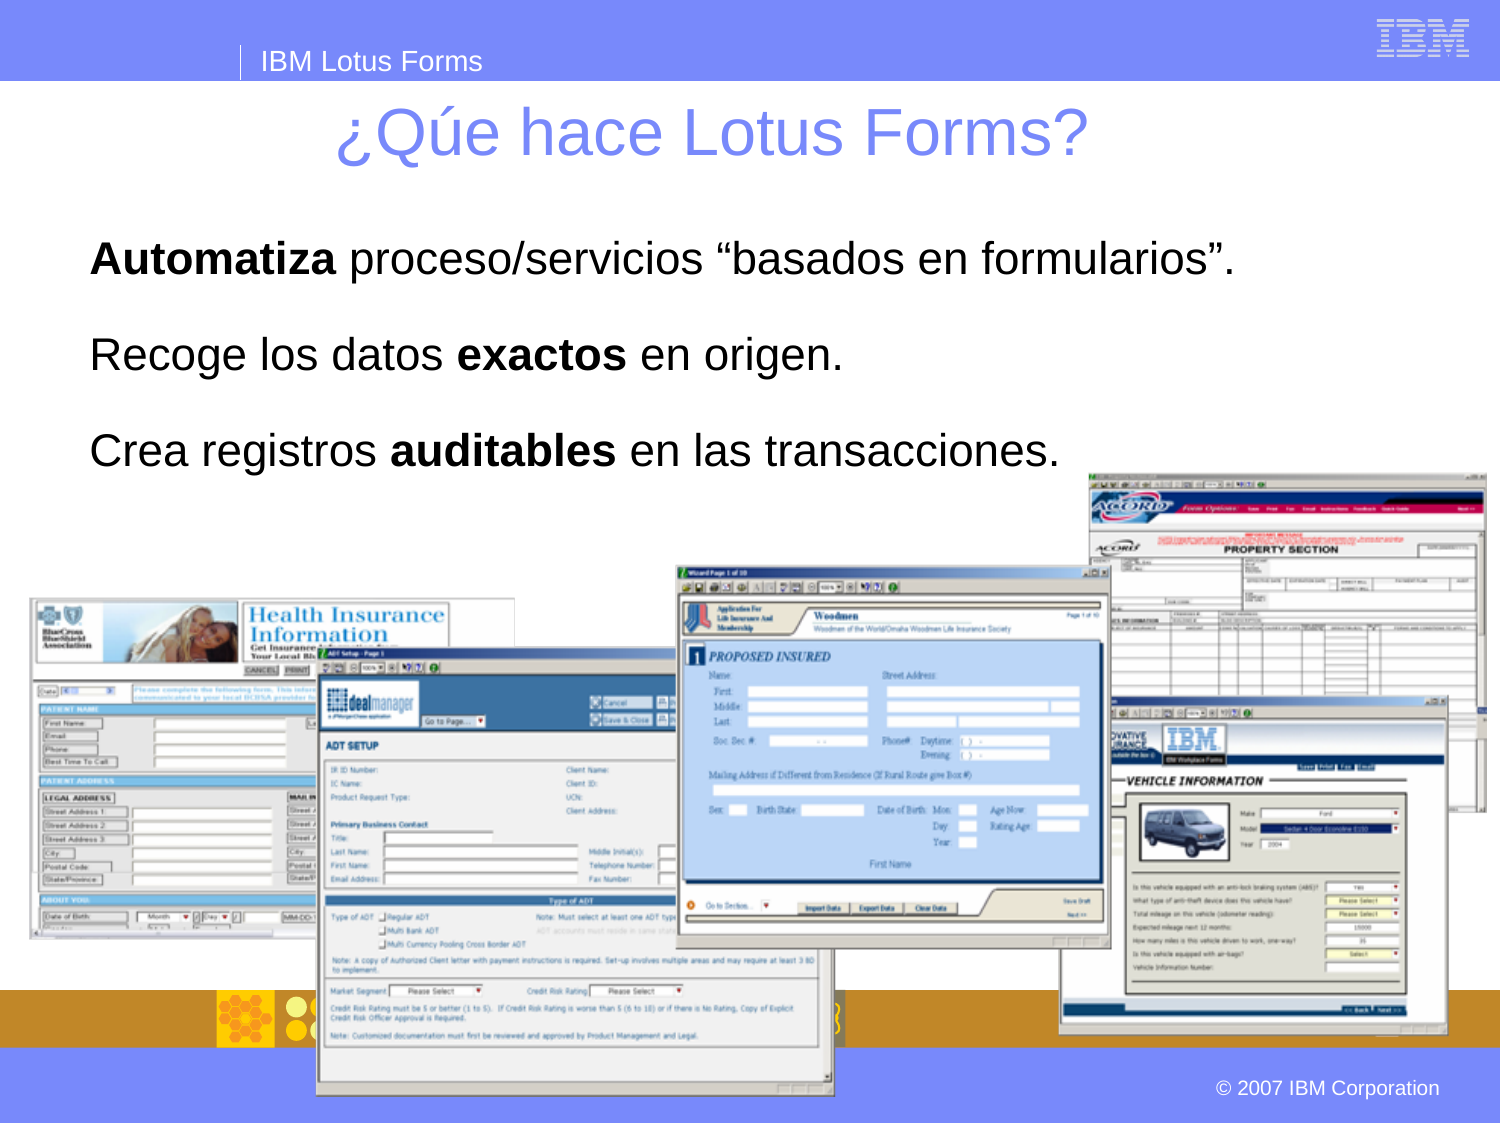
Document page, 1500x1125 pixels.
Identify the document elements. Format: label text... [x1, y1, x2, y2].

picture [1376, 19, 1470, 57]
title ¿Qúe hace Lotus Forms? [36, 87, 1389, 178]
text_box Automatiza proceso/servicios “basados en formularios”. Recoge los datos exactos en origen. Crea registros auditables en las transacciones. [0, 238, 1500, 484]
picture [29, 472, 1487, 1097]
